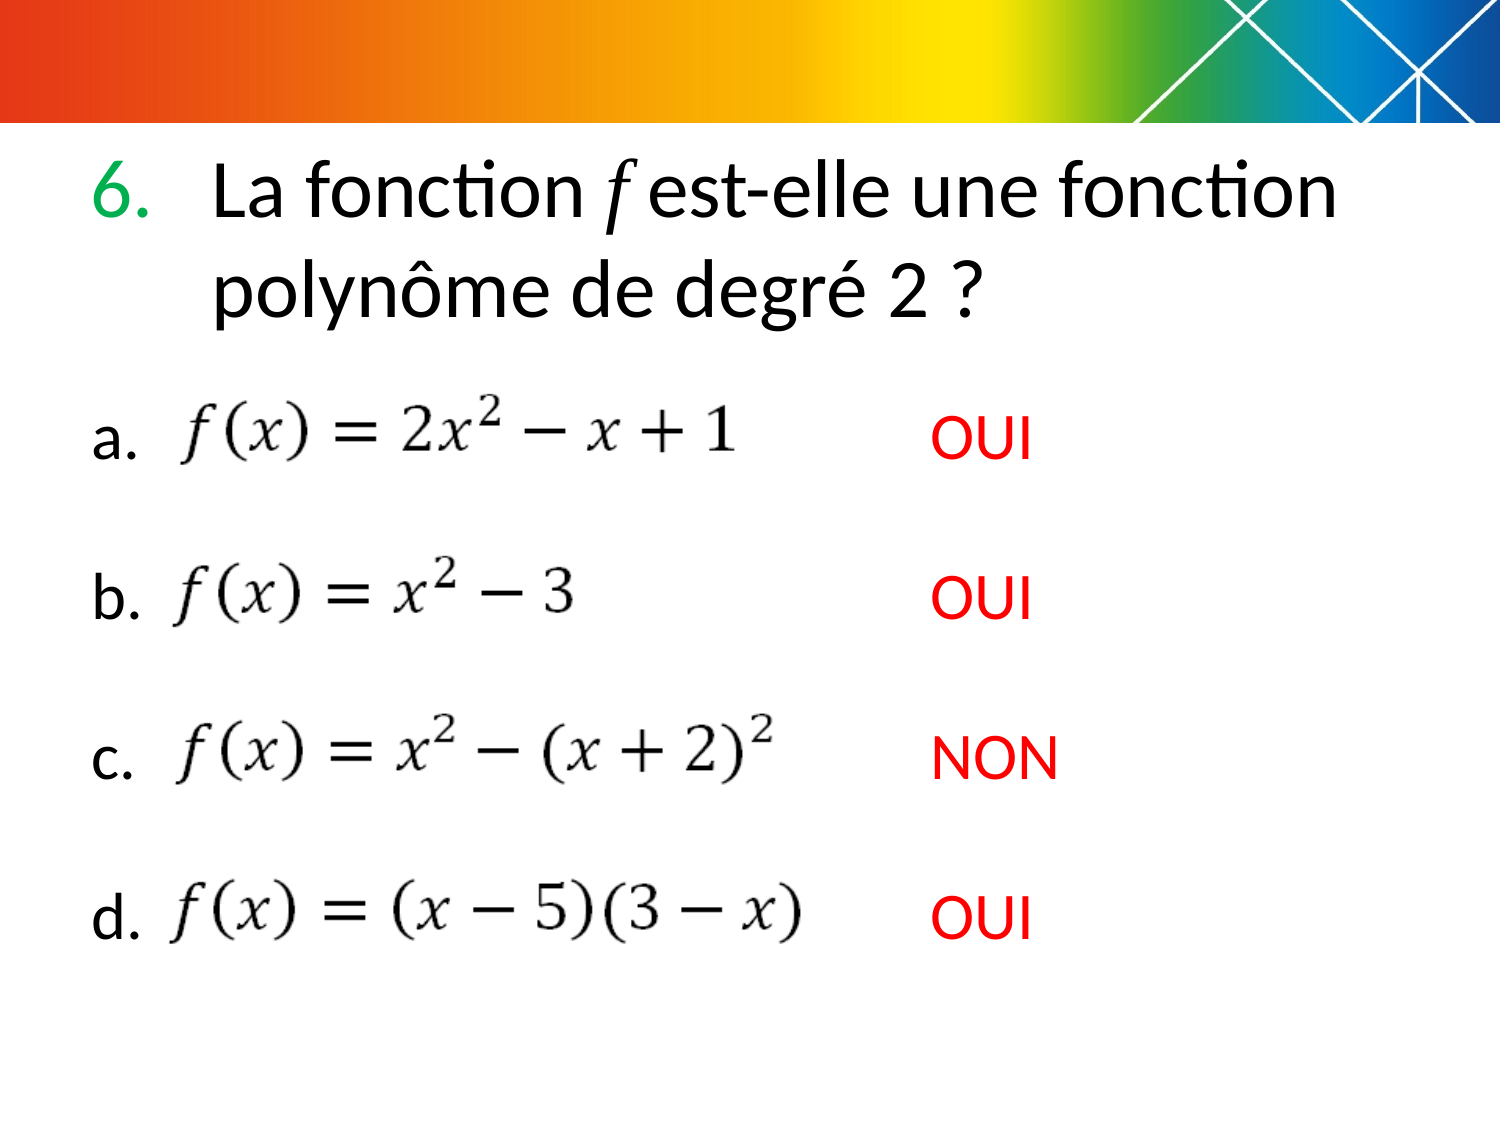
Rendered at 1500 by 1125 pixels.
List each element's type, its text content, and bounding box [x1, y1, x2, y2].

text_box a. b. c. d. [76, 385, 904, 961]
picture [159, 385, 758, 477]
picture [0, 0, 1359, 123]
picture [159, 857, 835, 963]
picture [159, 550, 590, 643]
picture [1340, 0, 1500, 123]
title La fonction f est-elle une fonction polynôme de degré 2 ? [75, 126, 1426, 342]
text_box OUI OUI NON OUI [915, 385, 1389, 961]
picture [159, 692, 799, 813]
